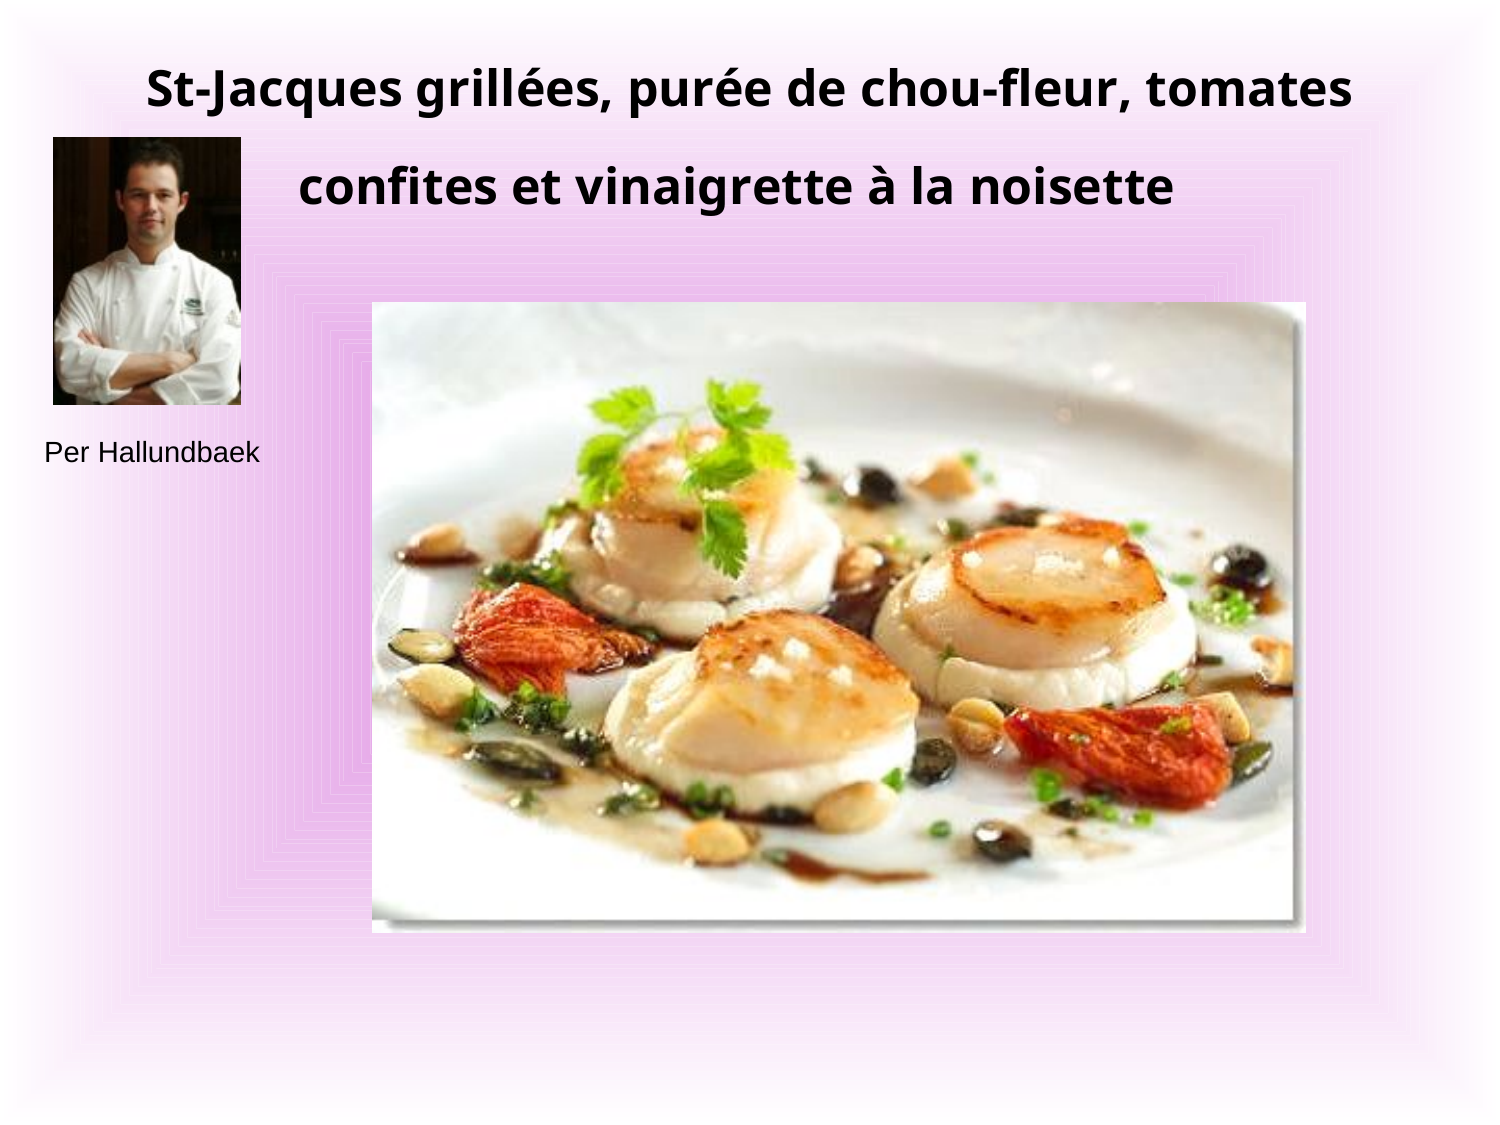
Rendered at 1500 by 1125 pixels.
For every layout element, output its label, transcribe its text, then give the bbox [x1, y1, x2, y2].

picture [53, 137, 241, 405]
title St-Jacques grillées, purée de chou-fleur, tomates confites et vinaigrette à la noisette [75, 45, 1426, 233]
text_box Per Hallundbaek [29, 420, 290, 479]
picture [372, 302, 1306, 933]
